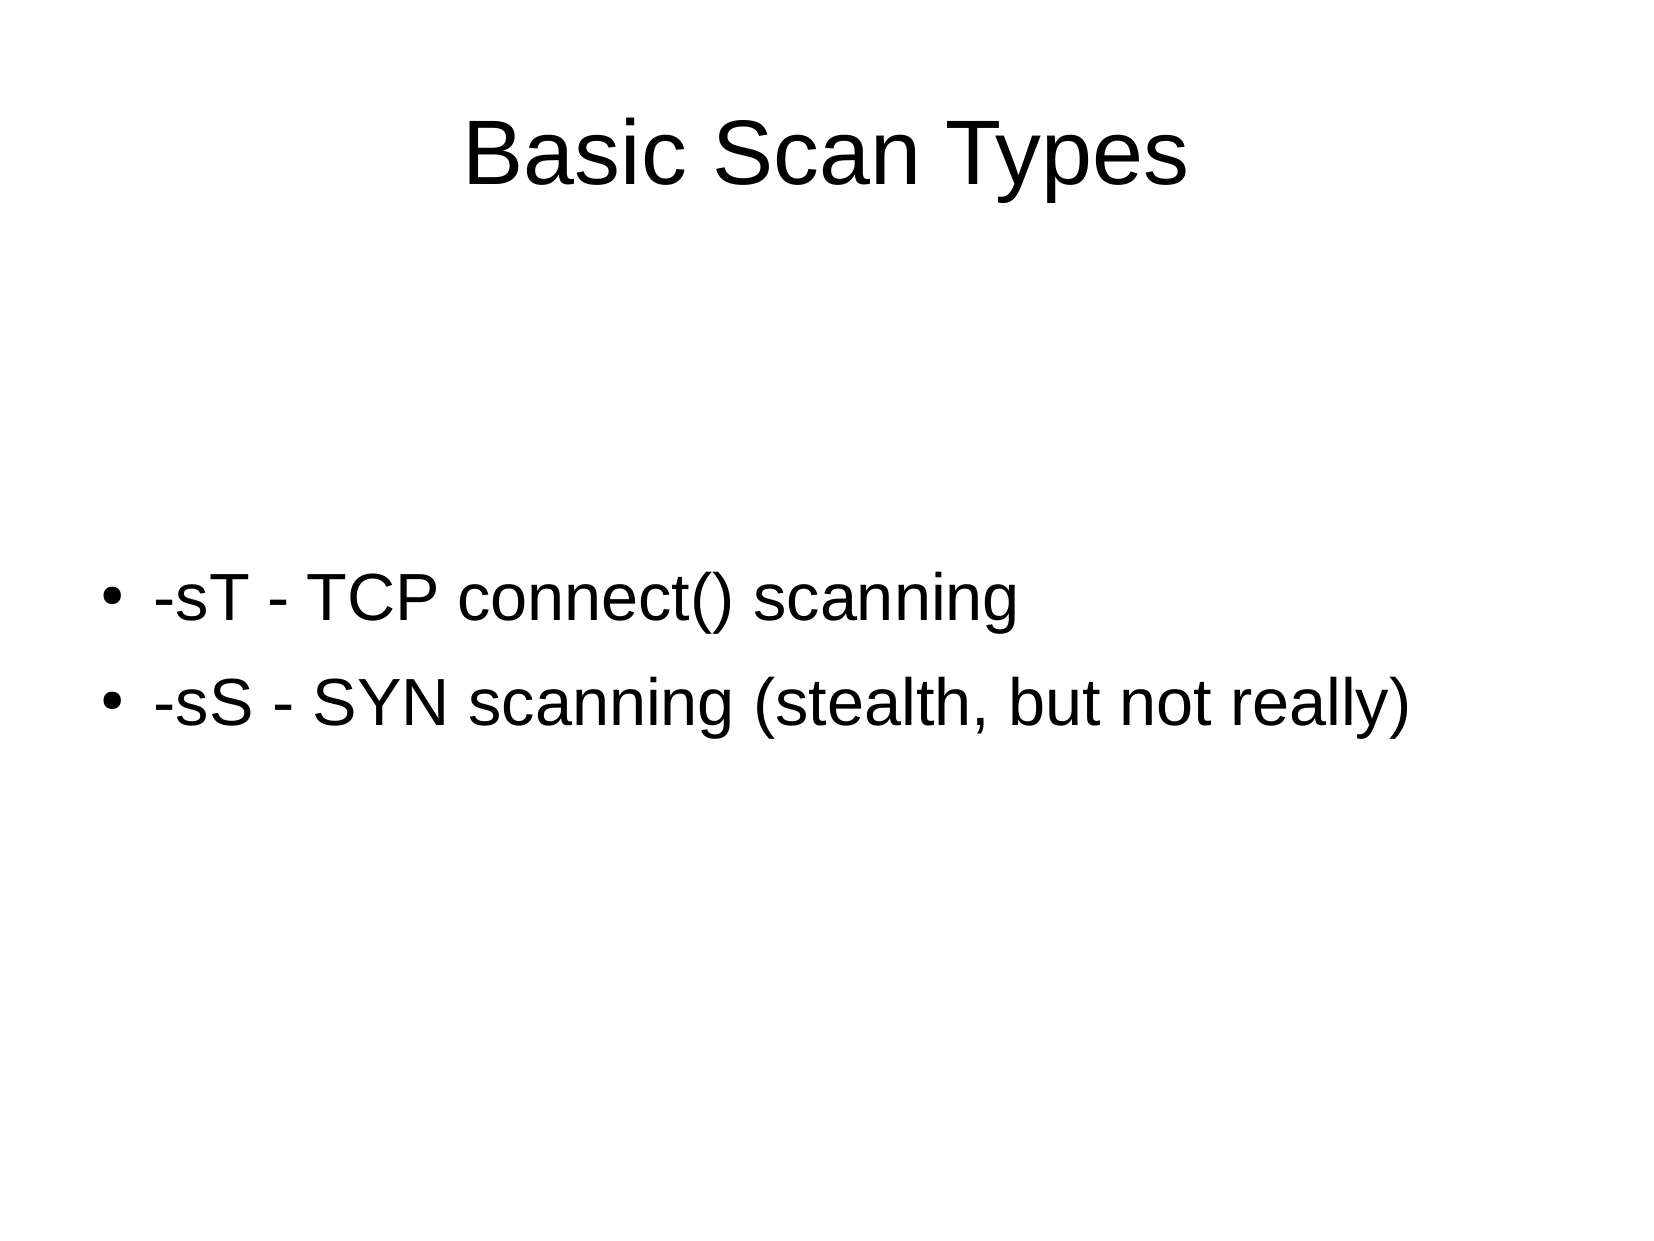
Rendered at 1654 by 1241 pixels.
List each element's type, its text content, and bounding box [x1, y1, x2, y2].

title Basic Scan Types [82, 49, 1571, 257]
list -sT - TCP connect() scanning -sS - SYN scanning (stealth, but not really) [82, 290, 1571, 1010]
